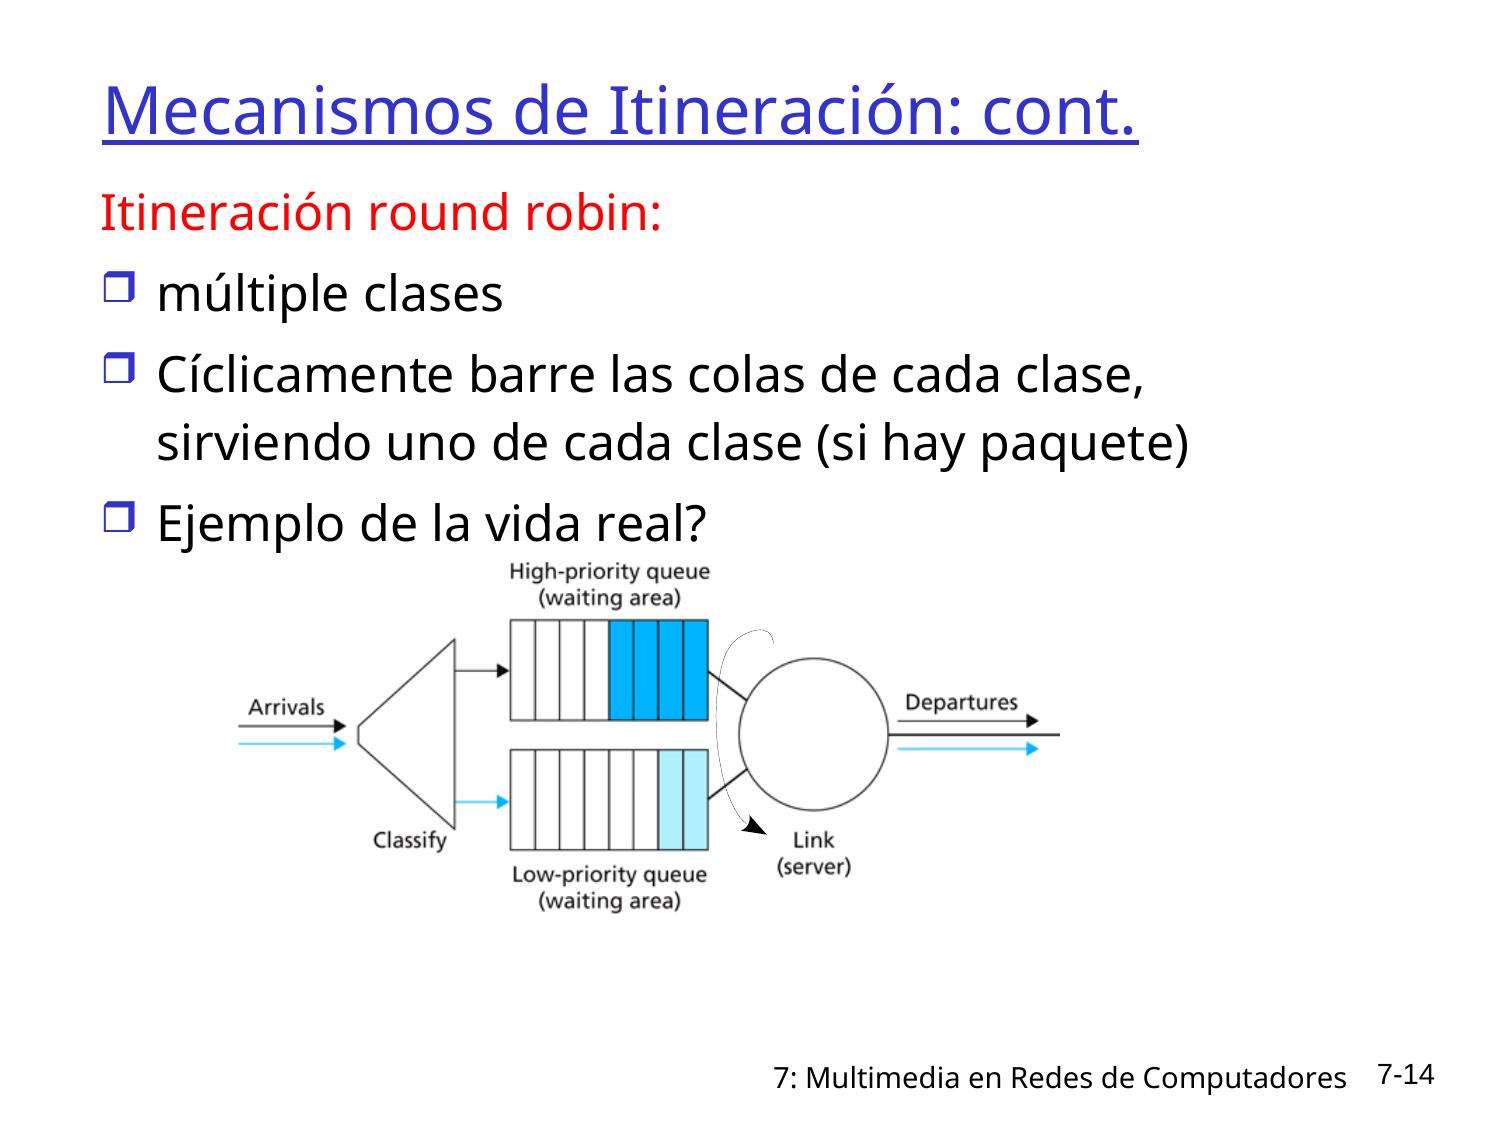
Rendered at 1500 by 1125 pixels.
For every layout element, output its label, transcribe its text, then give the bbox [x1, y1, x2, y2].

list Itineración round robin: múltiple clases Cíclicamente barre las colas de cada clase, sirviendo uno de cada clase (si hay paquete) Ejemplo de la vida real? [85, 169, 1361, 516]
picture [187, 562, 1060, 976]
title Mecanismos de Itineración: cont. [87, 37, 1363, 181]
